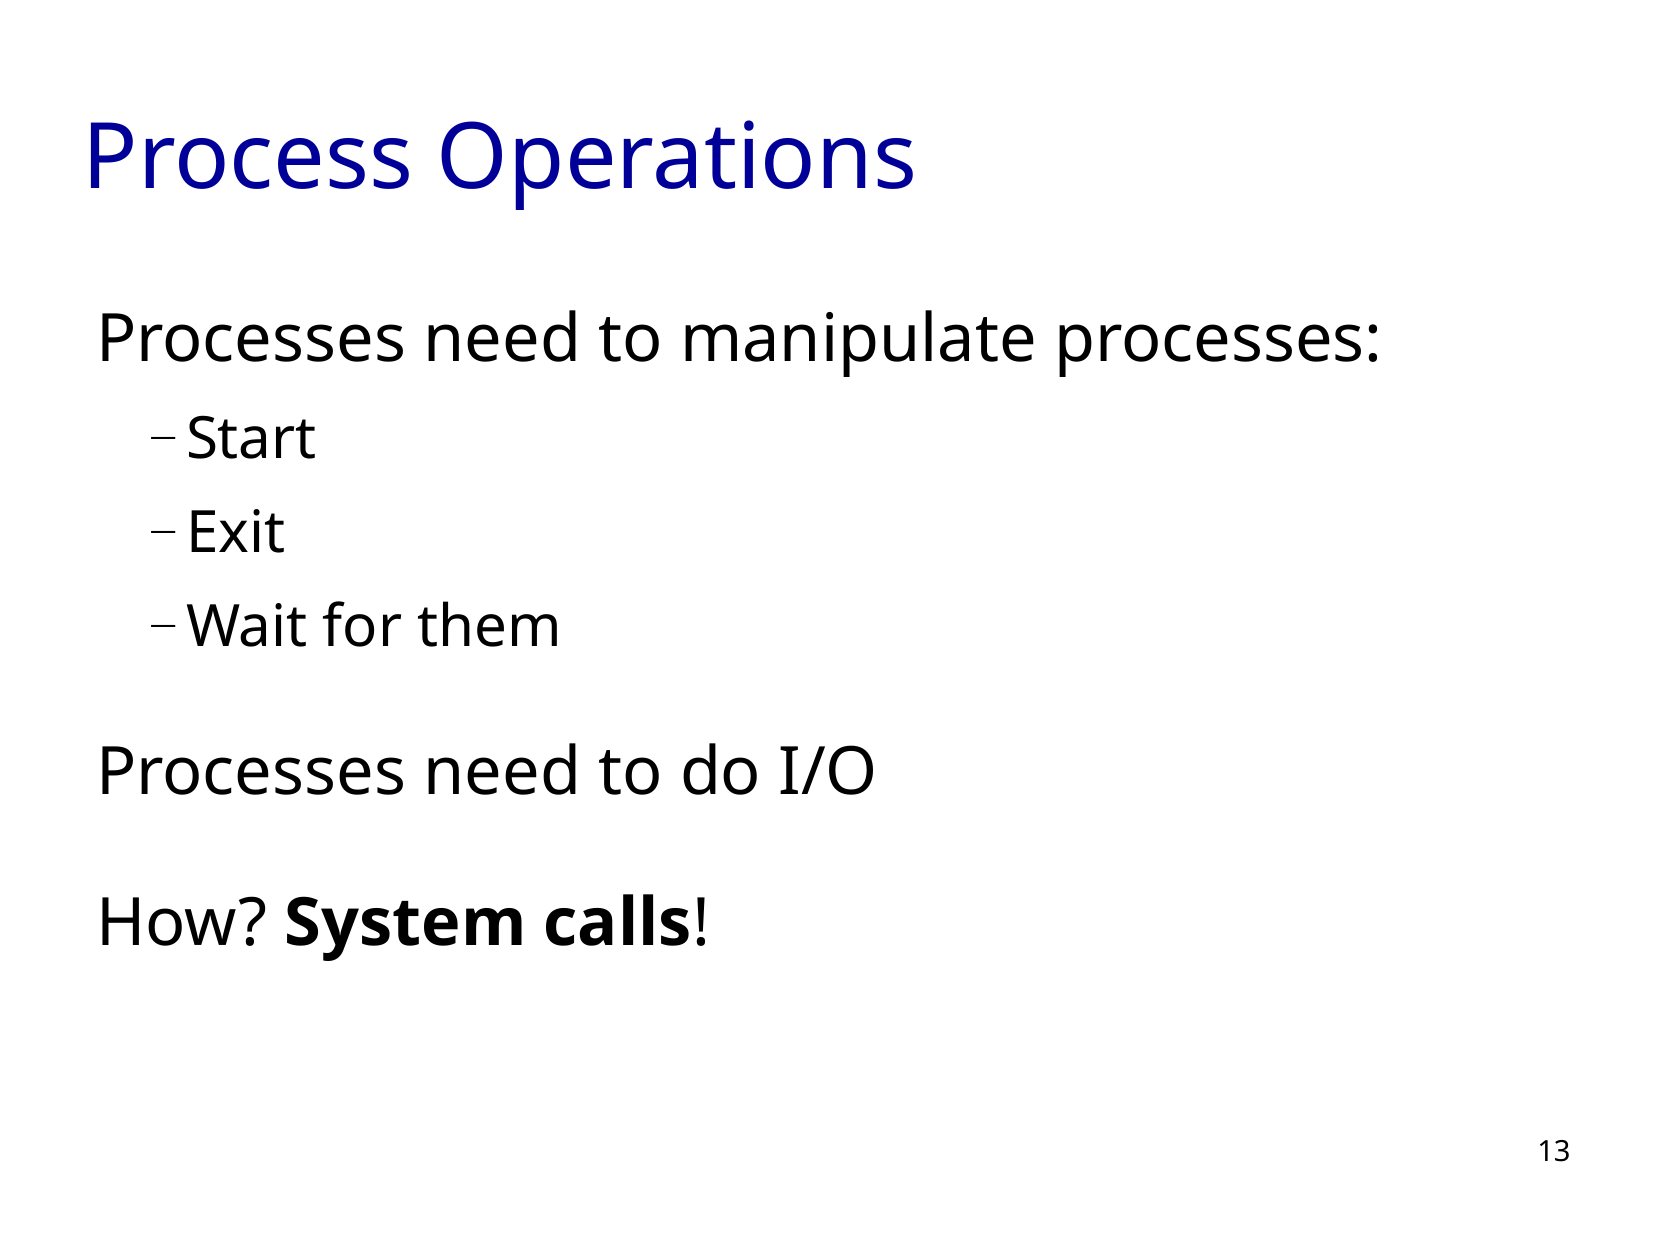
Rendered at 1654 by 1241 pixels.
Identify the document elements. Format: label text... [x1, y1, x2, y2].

title Process Operations [82, 49, 1571, 257]
list Processes need to manipulate processes: Start Exit Wait for them Processes need to do I/O How? System calls! [60, 290, 1571, 1096]
